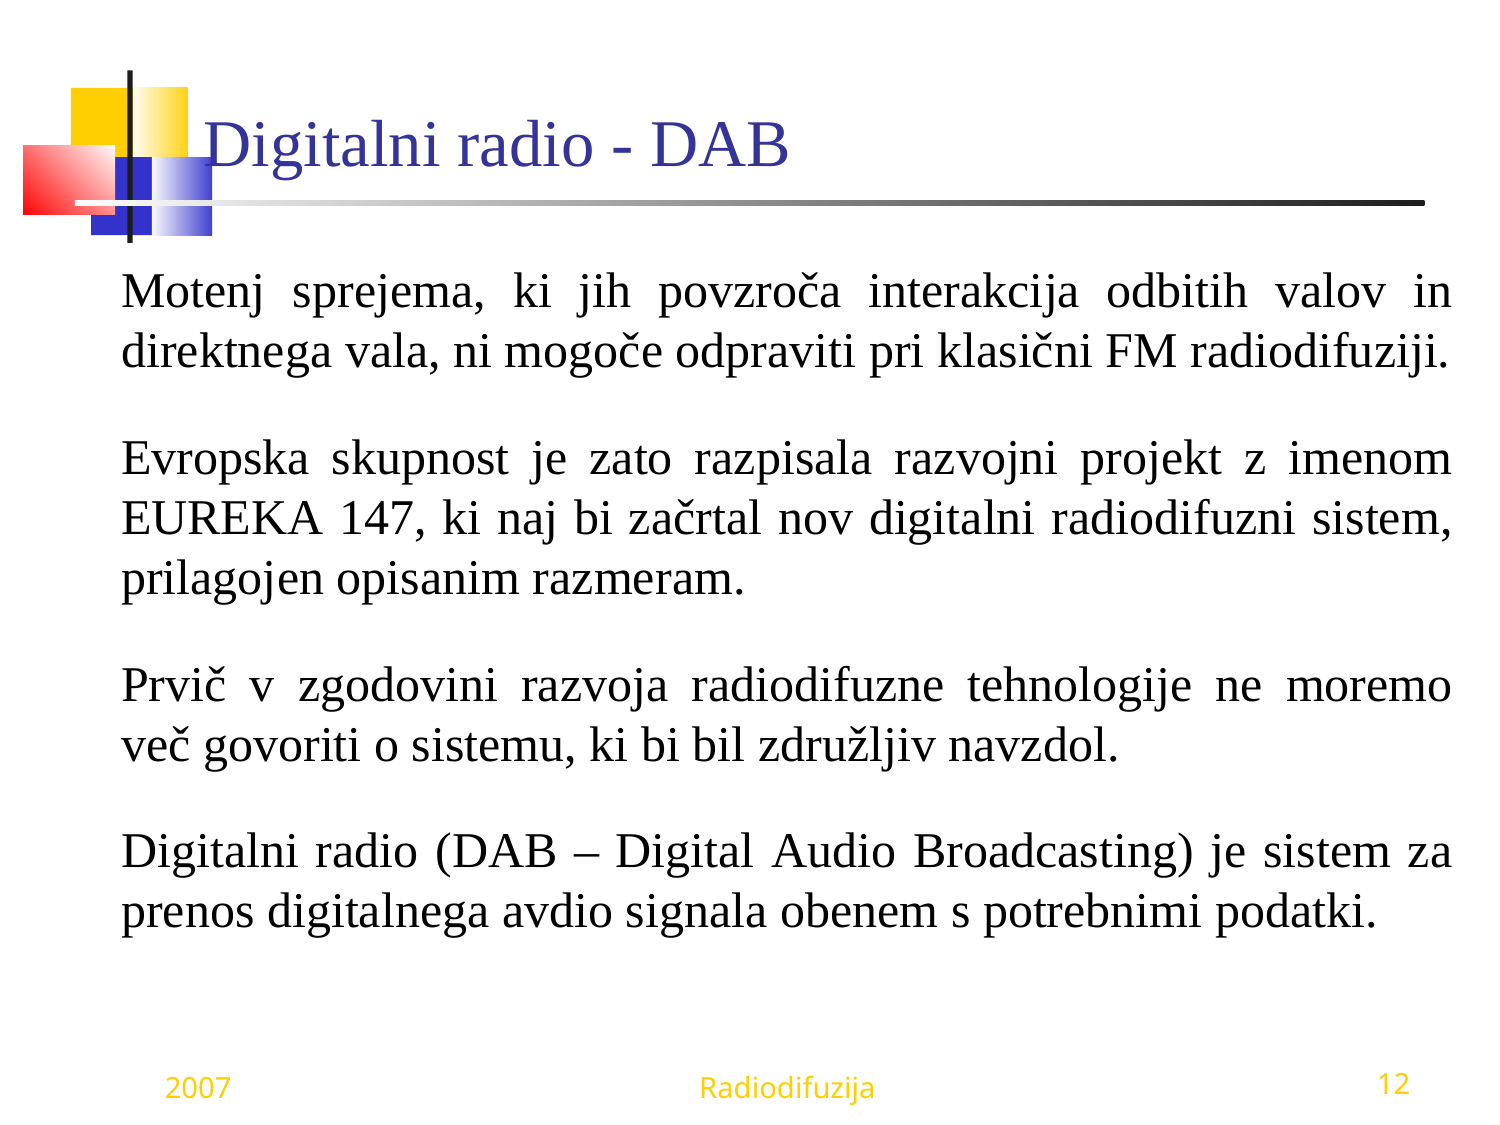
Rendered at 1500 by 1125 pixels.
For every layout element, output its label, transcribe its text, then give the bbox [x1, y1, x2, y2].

text_box 2007 [150, 1053, 463, 1113]
text_box Radiodifuzija [549, 1053, 1026, 1113]
text_box <number> [1112, 1053, 1426, 1113]
title Digitalni radio - DAB [188, 92, 1468, 188]
list Motenj sprejema, ki jih povzroča interakcija odbitih valov in direktnega vala, ni mogoče odpraviti pri klasični FM radiodifuziji. Evropska skupnost je zato razpisala razvojni projekt z imenom EUREKA 147, ki naj bi začrtal nov digitalni radiodifuzni sistem, prilagojen opisanim razmeram. Prvič v zgodovini razvoja radiodifuzne tehnologije ne moremo več govoriti o sistemu, ki bi bil združljiv navzdol. Digitalni radio (DAB – Digital Audio Broadcasting) je sistem za prenos digitalnega avdio signala obenem s potrebnimi podatki. [50, 249, 1469, 1053]
